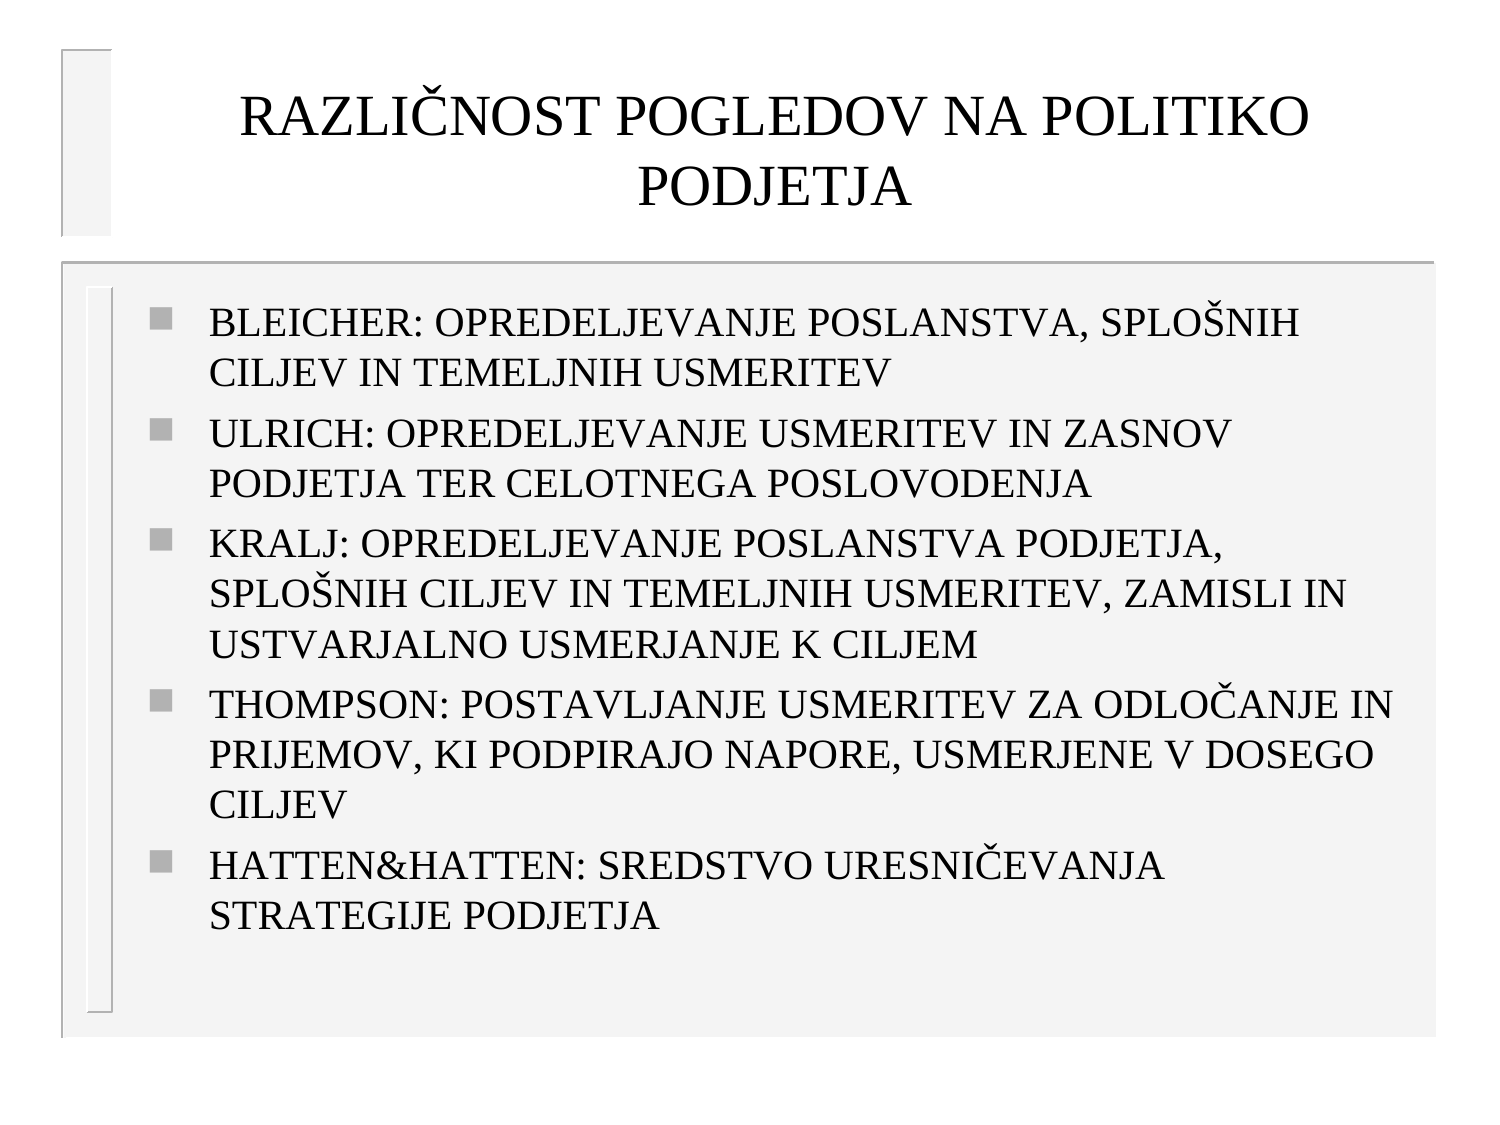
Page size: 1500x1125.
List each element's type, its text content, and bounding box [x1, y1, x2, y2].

title RAZLIČNOST POGLEDOV NA POLITIKO PODJETJA [137, 56, 1413, 238]
list BLEICHER: OPREDELJEVANJE POSLANSTVA, SPLOŠNIH CILJEV IN TEMELJNIH USMERITEV ULRICH: OPREDELJEVANJE USMERITEV IN ZASNOV PODJETJA TER CELOTNEGA POSLOVODENJA KRALJ: OPREDELJEVANJE POSLANSTVA PODJETJA, SPLOŠNIH CILJEV IN TEMELJNIH USMERITEV, ZAMISLI IN USTVARJALNO USMERJANJE K CILJEM THOMPSON: POSTAVLJANJE USMERITEV ZA ODLOČANJE IN PRIJEMOV, KI PODPIRAJO NAPORE, USMERJENE V DOSEGO CILJEV HATTEN&HATTEN: SREDSTVO URESNIČEVANJA STRATEGIJE PODJETJA [137, 287, 1413, 963]
